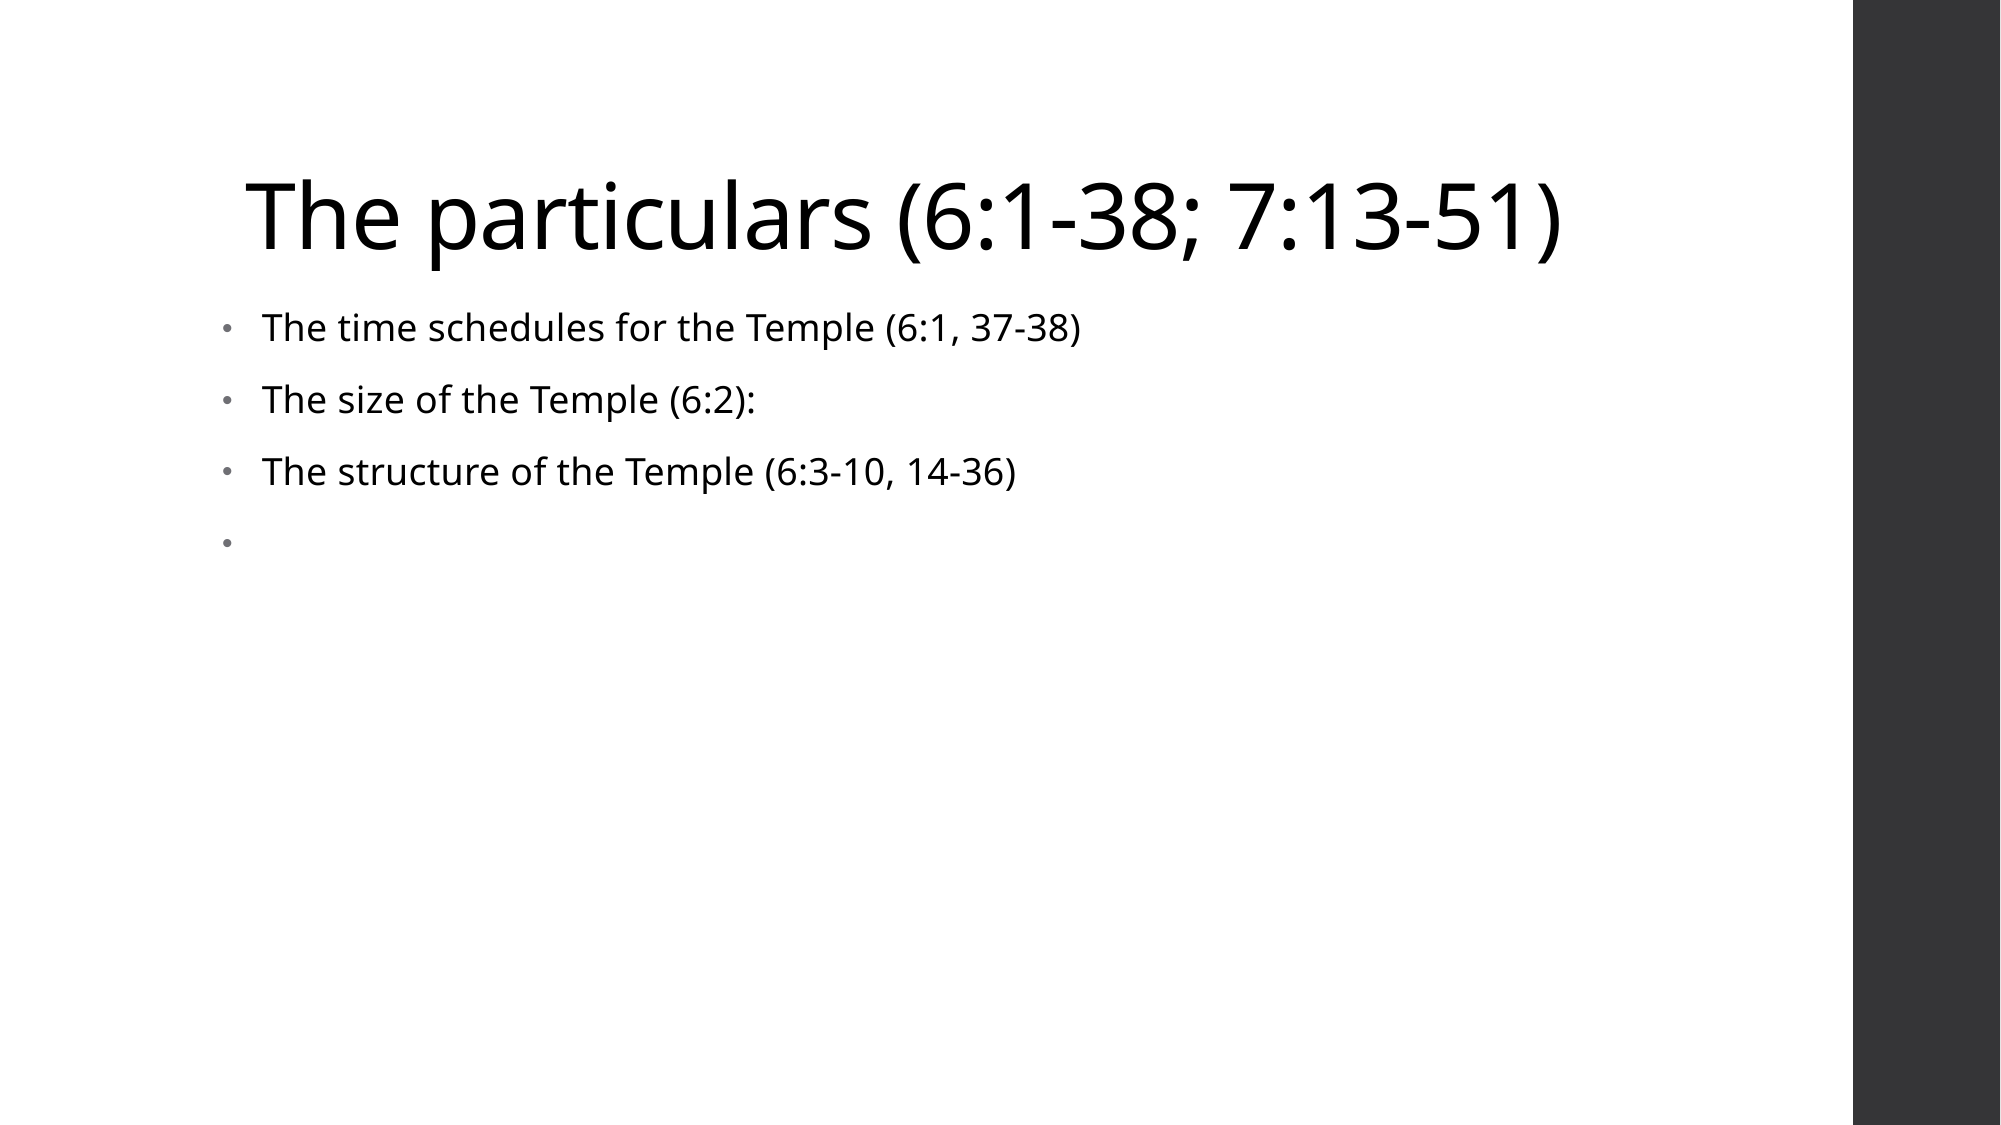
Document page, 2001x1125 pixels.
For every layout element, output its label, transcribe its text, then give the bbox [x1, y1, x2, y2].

title The particulars (6:1-38; 7:13-51) [206, 60, 1797, 278]
list The time schedules for the Temple (6:1, 37-38) The size of the Temple (6:2): The structure of the Temple (6:3-10, 14-36) [206, 299, 1617, 1014]
